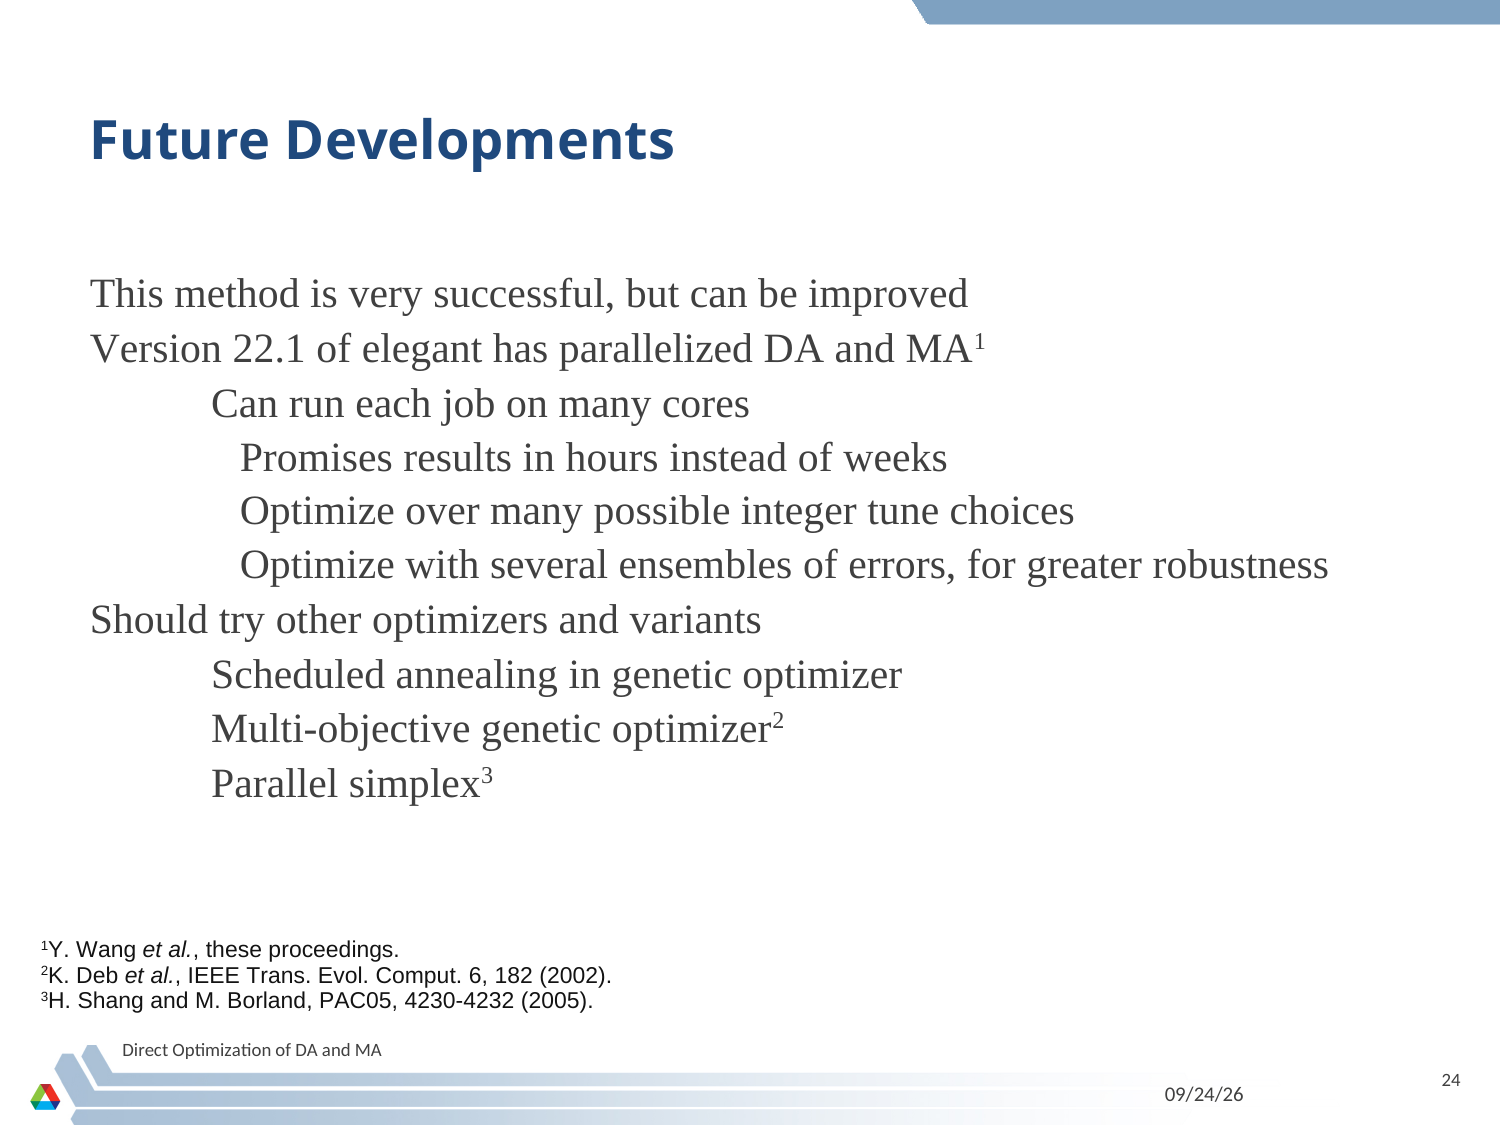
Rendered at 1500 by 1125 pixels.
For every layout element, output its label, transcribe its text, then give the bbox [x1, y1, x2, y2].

picture [0, 1037, 1500, 1125]
picture [0, 0, 1500, 26]
text_box 1Y. Wang et al., these proceedings. 2K. Deb et al., IEEE Trans. Evol. Comput. 6, 182 (2002). 3H. Shang and M. Borland, PAC05, 4230-4232 (2005). [26, 929, 646, 1024]
list This method is very successful, but can be improved Version 22.1 of elegant has parallelized DA and MA1 Can run each job on many cores Promises results in hours instead of weeks Optimize over many possible integer tune choices Optimize with several ensembles of errors, for greater robustness Should try other optimizers and variants Scheduled annealing in genetic optimizer Multi-objective genetic optimizer2 Parallel simplex3 [75, 262, 1426, 1021]
title Future Developments [75, 37, 1426, 241]
